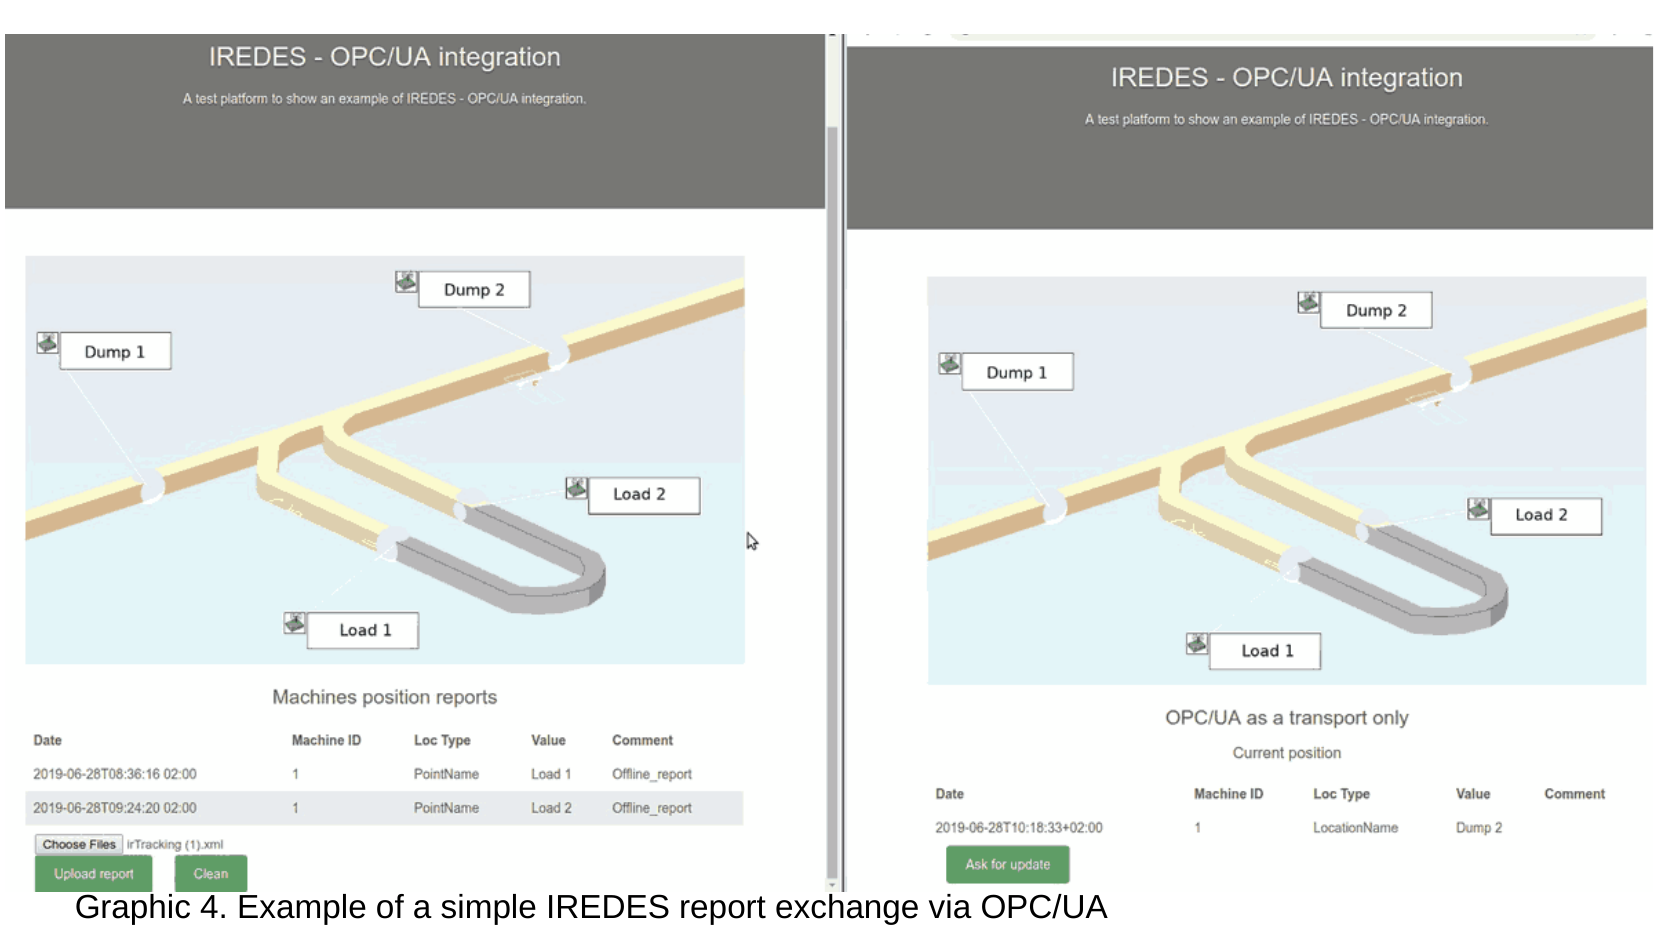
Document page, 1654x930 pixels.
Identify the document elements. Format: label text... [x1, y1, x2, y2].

text_box Graphic 4. Example of a simple IREDES report exchange via OPC/UA [59, 892, 1605, 930]
picture [5, 34, 1654, 892]
